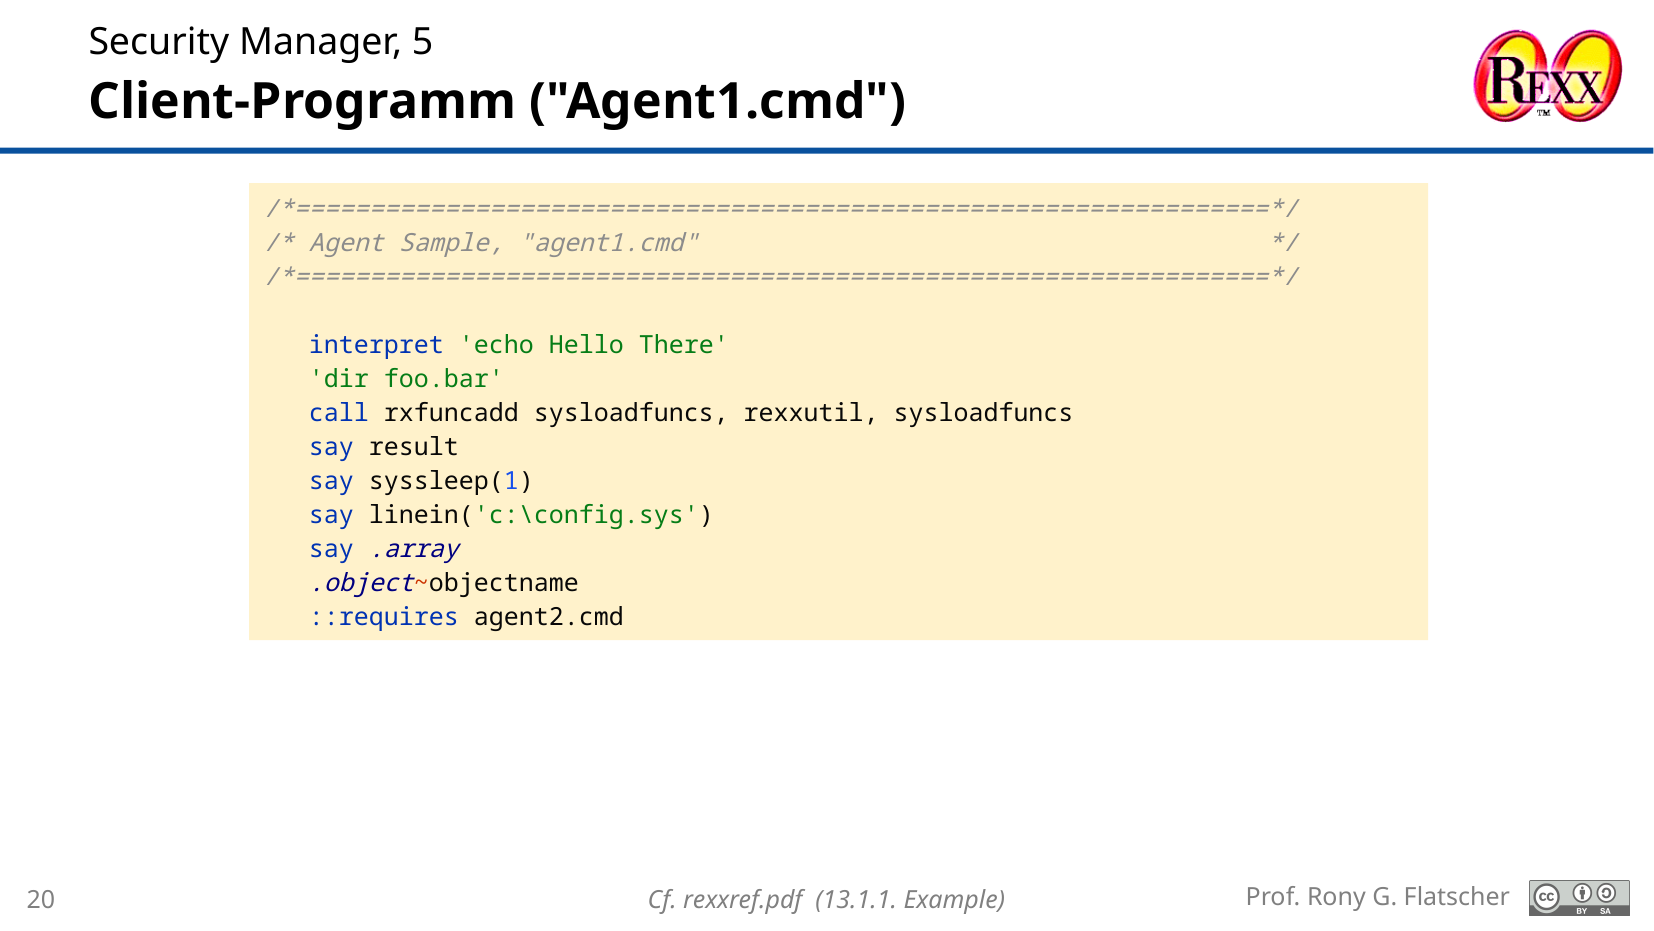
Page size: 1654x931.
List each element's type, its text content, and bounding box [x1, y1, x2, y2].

title Security Manager, 5 Client-Programm ("Agent1.cmd") [29, 0, 1654, 148]
text_box Cf. rexxref.pdf (13.1.1. Example) [0, 874, 1654, 922]
text_box /*=================================================================*/ /* Agent Sample, "agent1.cmd" */ /*=================================================================*/ interpret 'echo Hello There' 'dir foo.bar' call rxfuncadd sysloadfuncs, rexxutil, sysloadfuncs say result say syssleep(1) say linein('c:\config.sys') say .array .object~objectname ::requires agent2.cmd [249, 183, 1429, 624]
